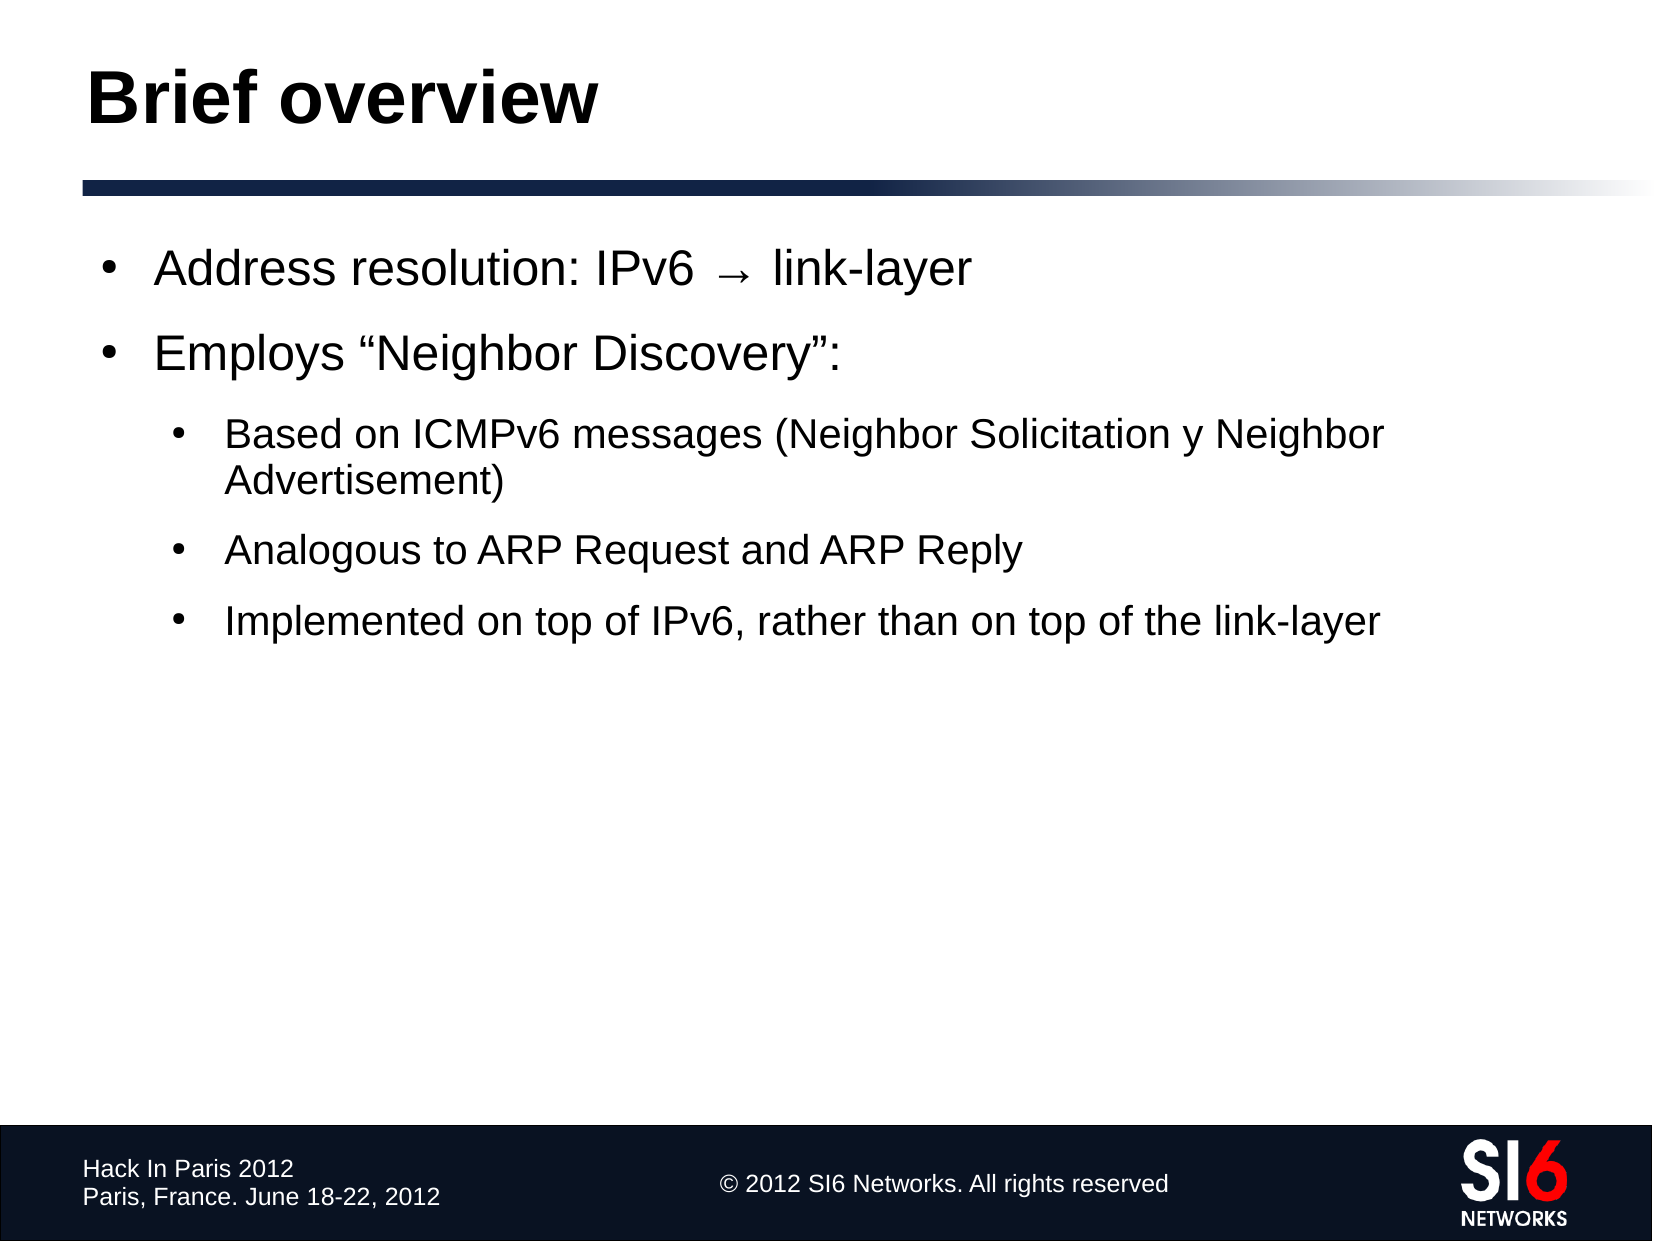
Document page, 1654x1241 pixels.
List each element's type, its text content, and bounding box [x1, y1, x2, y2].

list Address resolution: IPv6 → link-layer Employs “Neighbor Discovery”: Based on ICMPv6 messages (Neighbor Solicitation y Neighbor Advertisement) Analogous to ARP Request and ARP Reply Implemented on top of IPv6, rather than on top of the link-layer [82, 240, 1571, 1109]
picture [1461, 1139, 1567, 1226]
title Brief overview [86, 30, 1576, 166]
